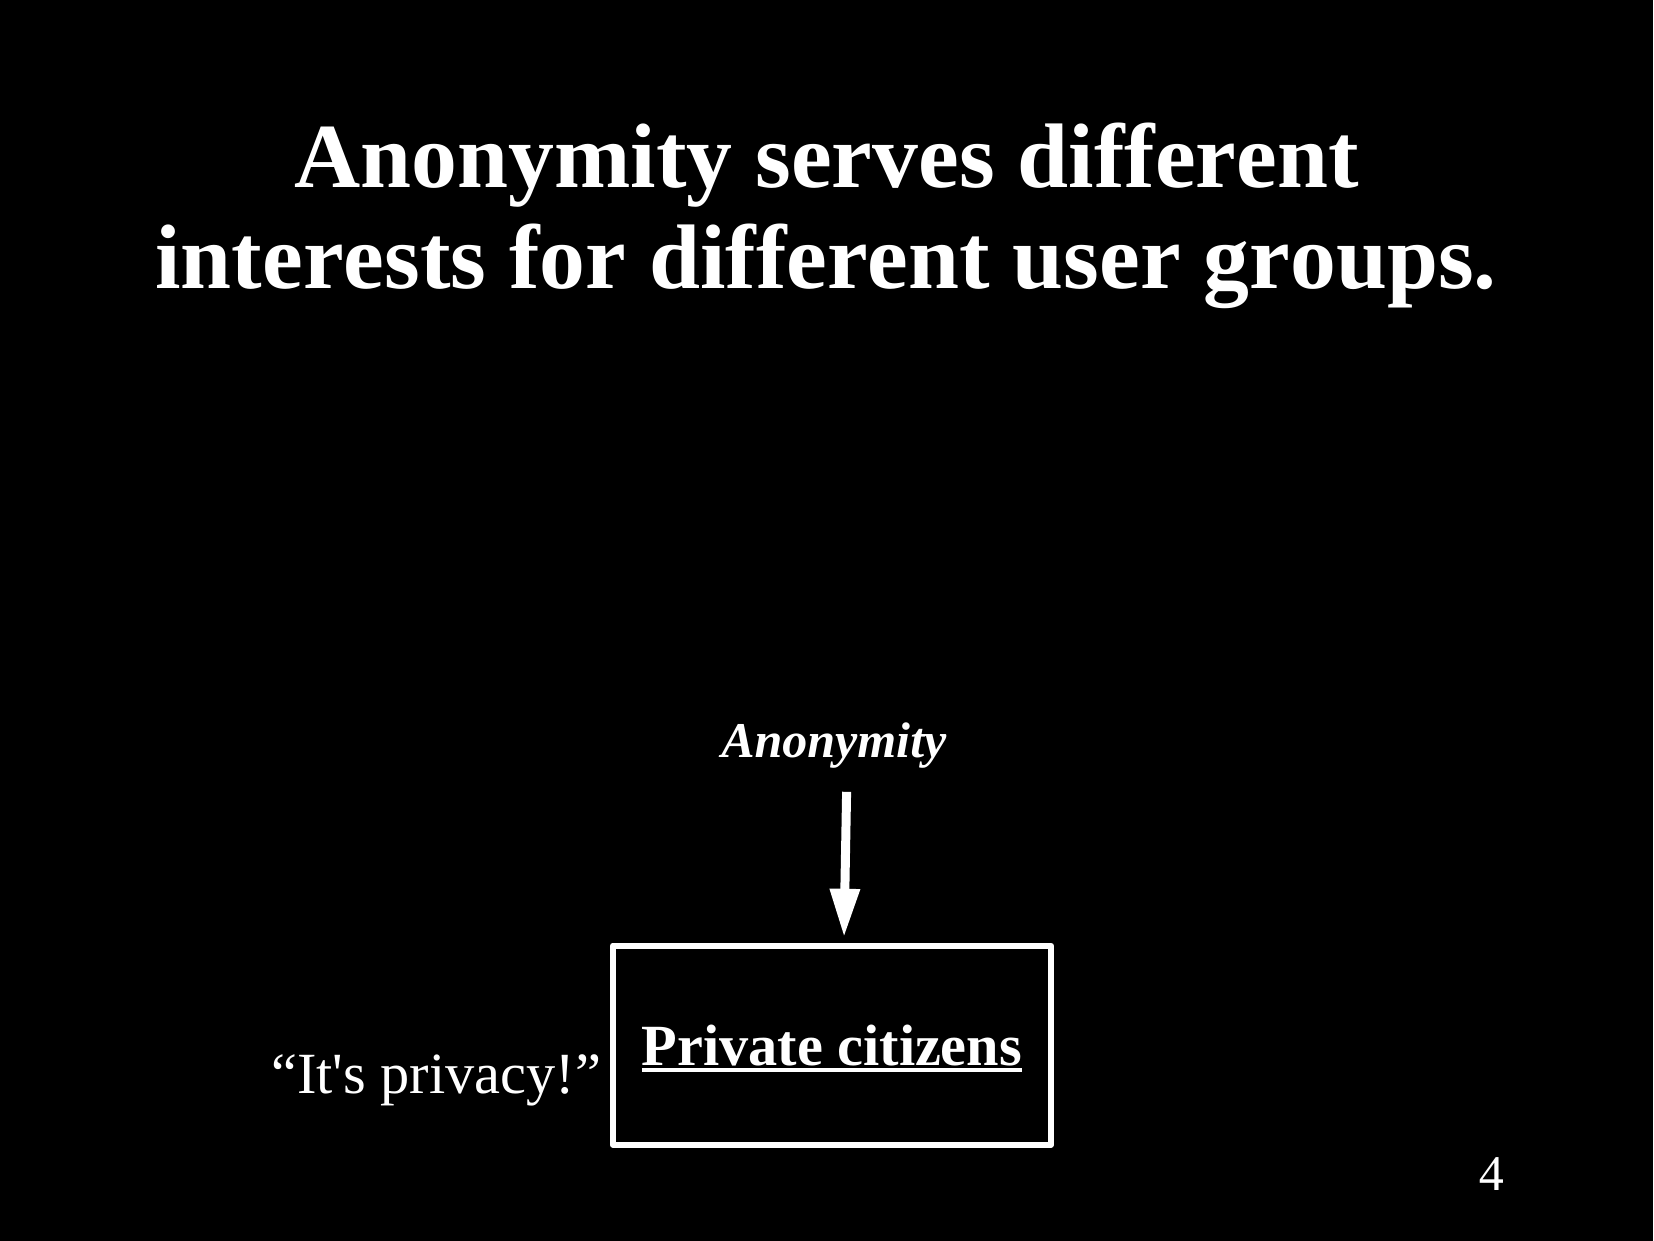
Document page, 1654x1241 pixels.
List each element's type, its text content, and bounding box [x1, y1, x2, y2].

title Anonymity serves different interests for different user groups. [121, 86, 1534, 327]
text_box Private citizens [612, 945, 1052, 1145]
text_box “It's privacy!” [271, 1041, 602, 1112]
text_box Anonymity [632, 668, 1036, 813]
